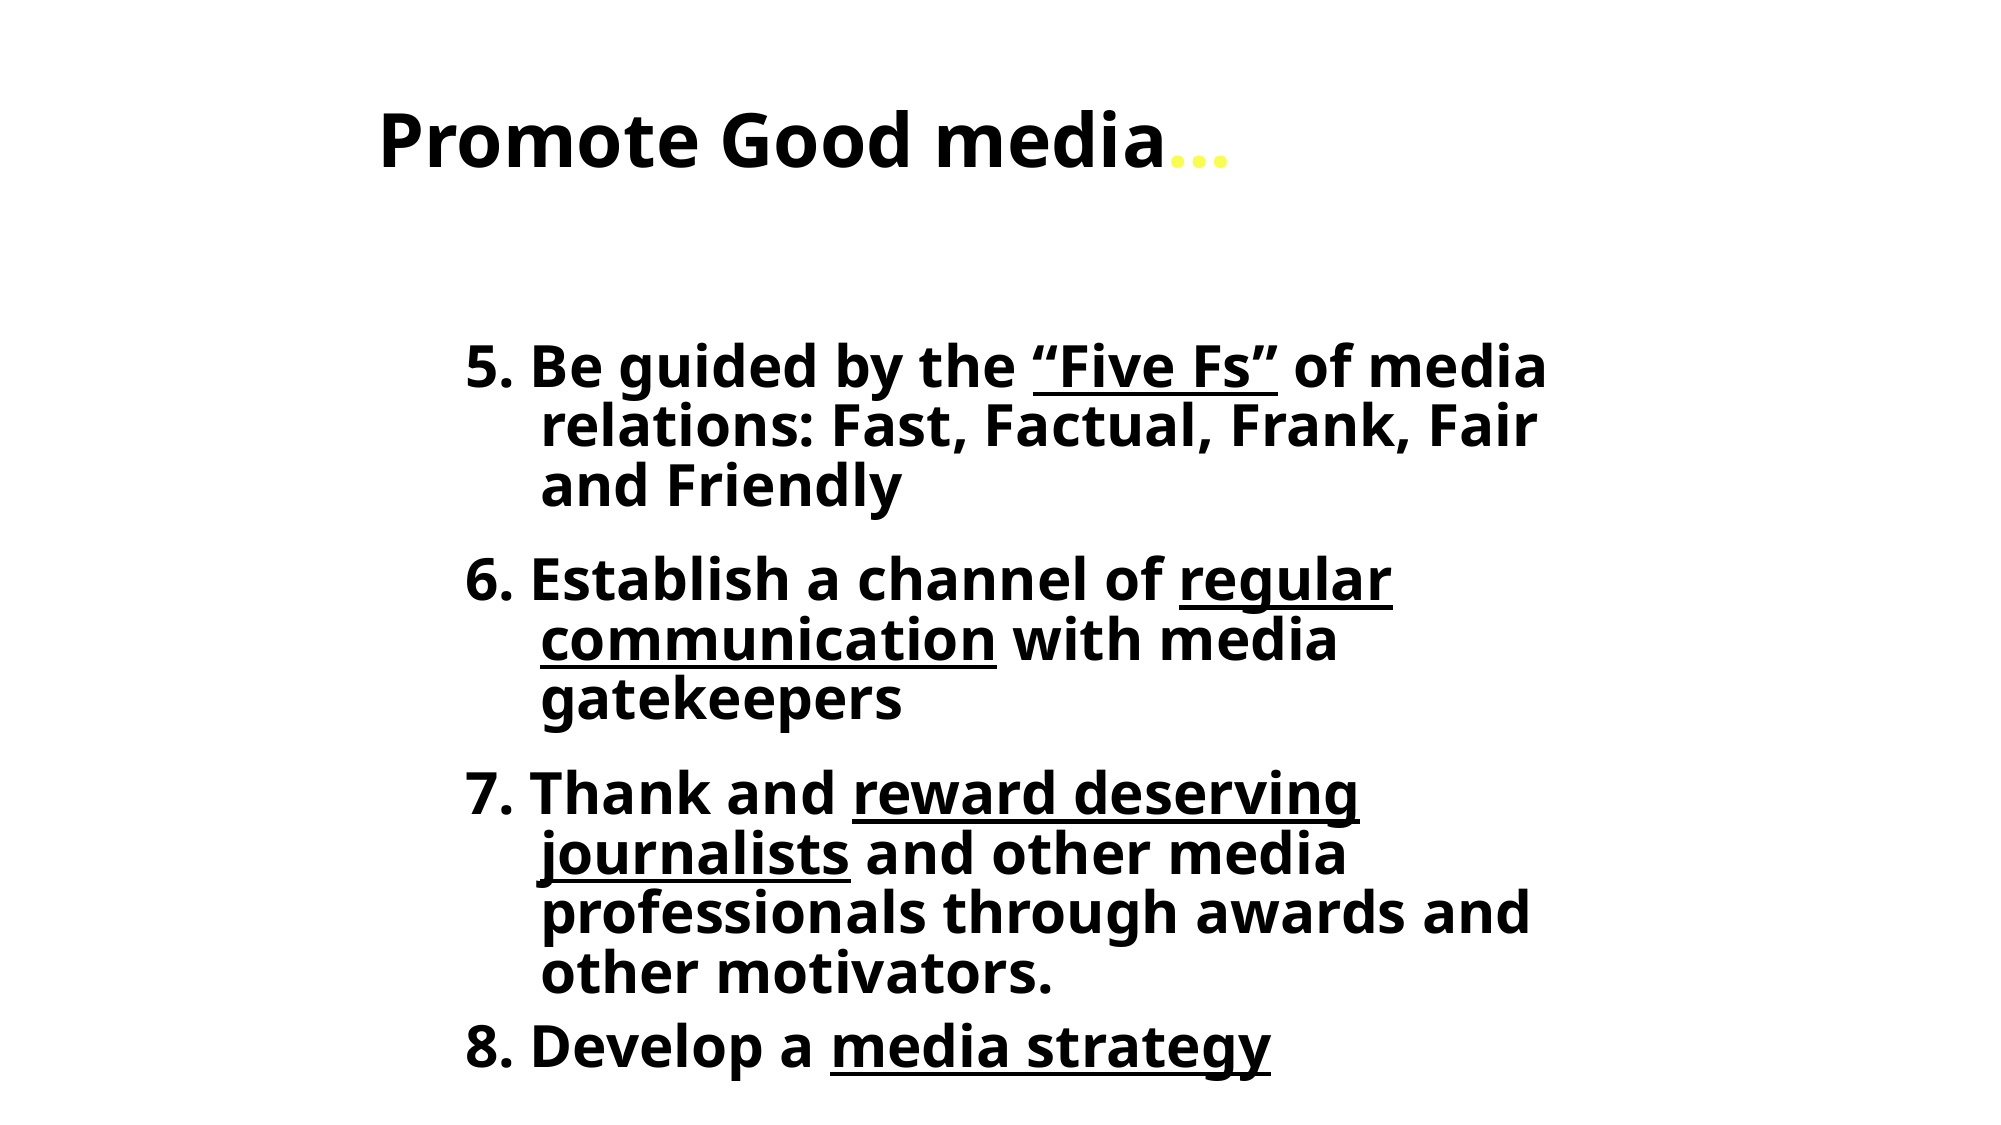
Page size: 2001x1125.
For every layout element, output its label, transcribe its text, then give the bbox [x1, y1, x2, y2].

text_box 5. Be guided by the “Five Fs” of media relations: Fast, Factual, Frank, Fair and Friendly 6. Establish a channel of regular communication with media gatekeepers 7. Thank and reward deserving journalists and other media professionals through awards and other motivators. 8. Develop a media strategy [450, 332, 1619, 1088]
title Promote Good media… [362, 50, 1638, 238]
